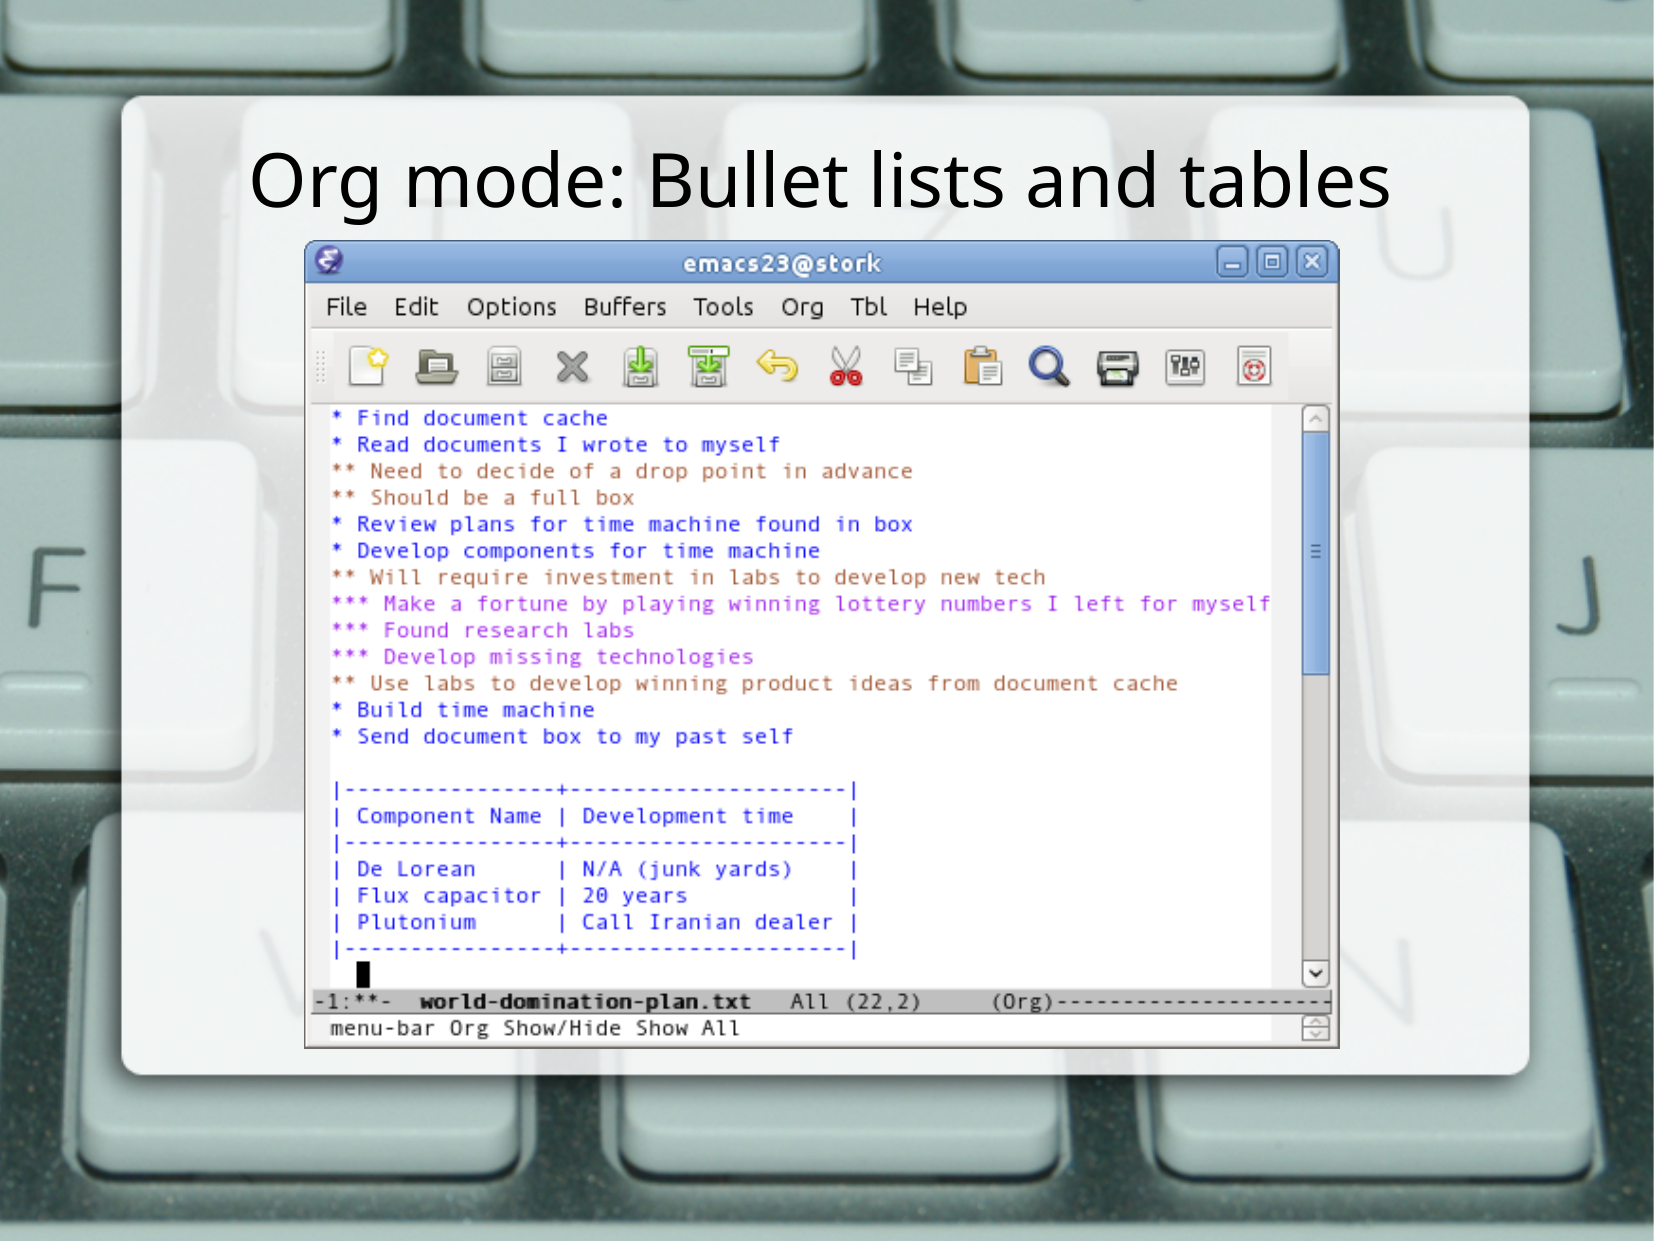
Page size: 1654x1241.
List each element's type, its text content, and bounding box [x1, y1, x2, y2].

title Org mode: Bullet lists and tables [135, 117, 1506, 241]
picture [0, 0, 1654, 1241]
